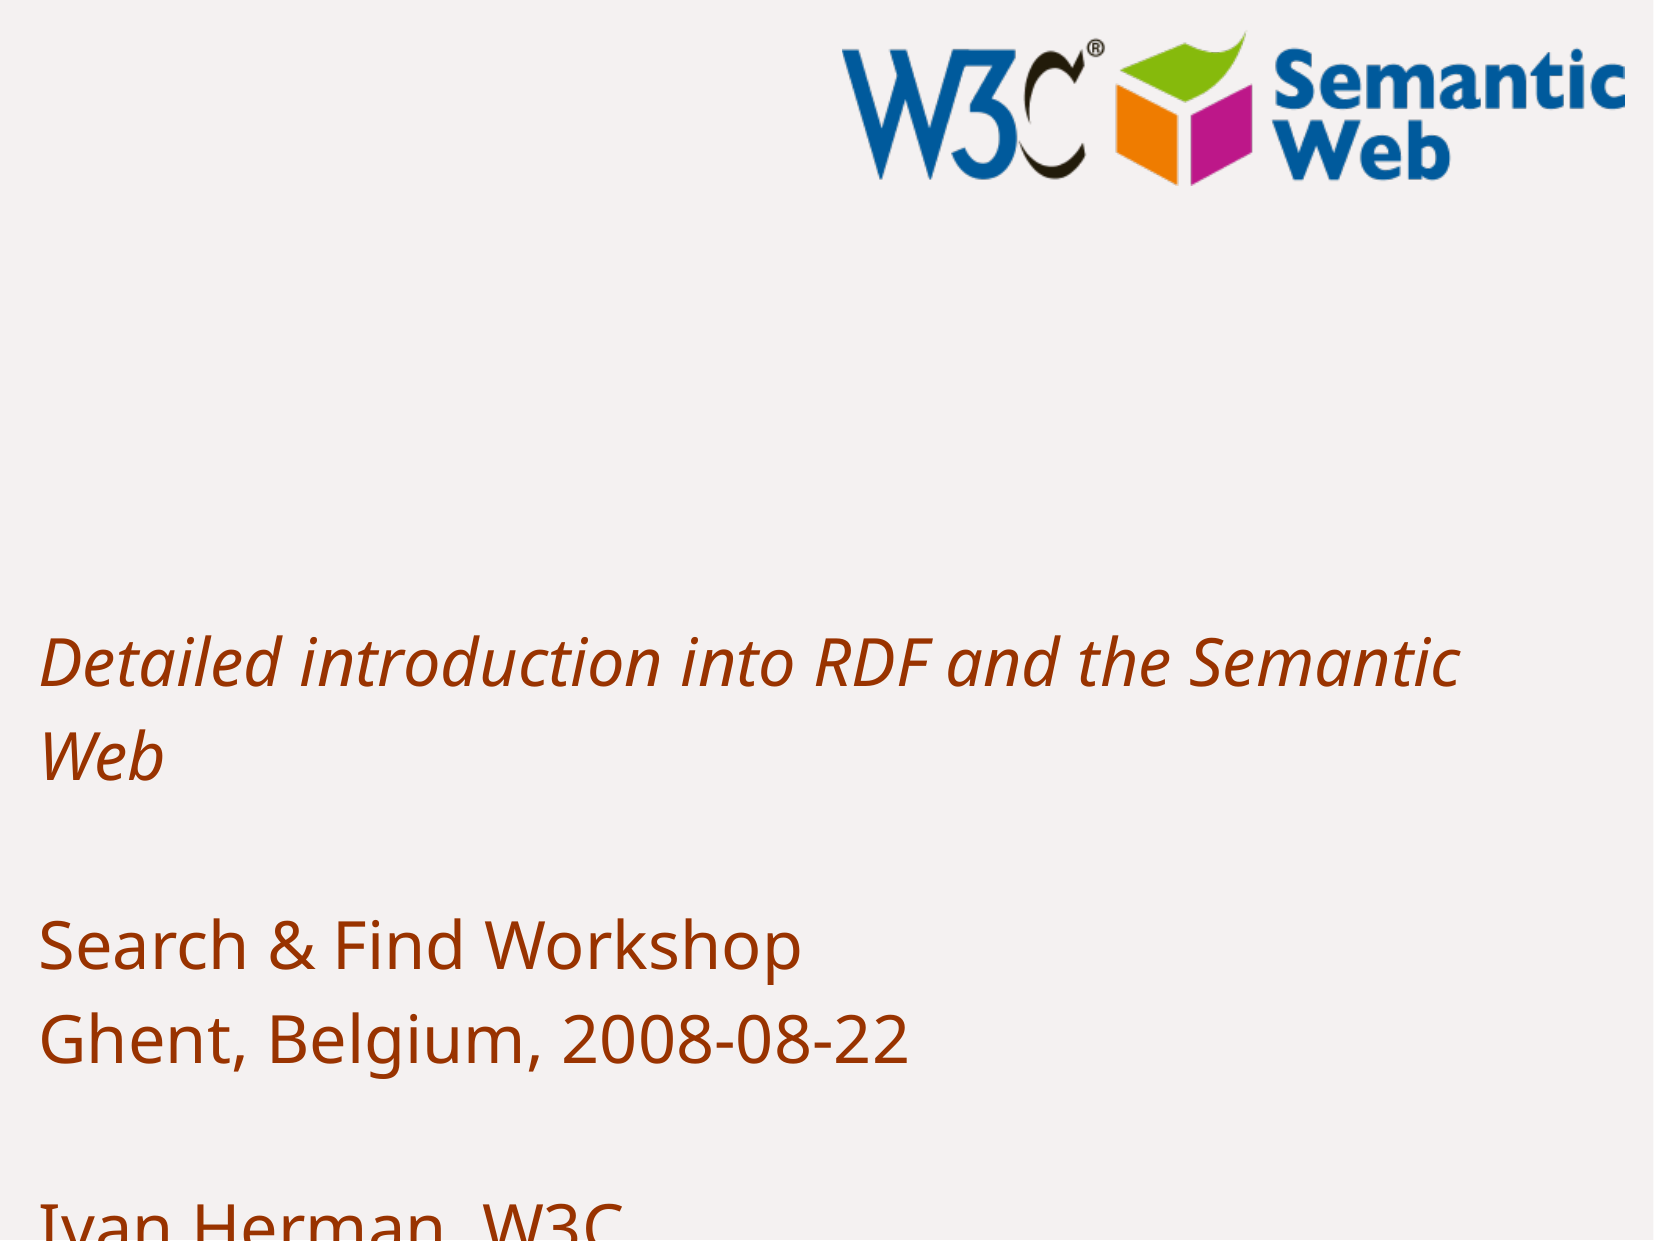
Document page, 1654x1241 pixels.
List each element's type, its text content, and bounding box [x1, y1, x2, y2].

picture [842, 29, 1625, 186]
title Detailed introduction into RDF and the Semantic Web Search & Find Workshop Ghent, Belgium, 2008-08-22 Ivan Herman, W3C [38, 661, 1504, 1223]
